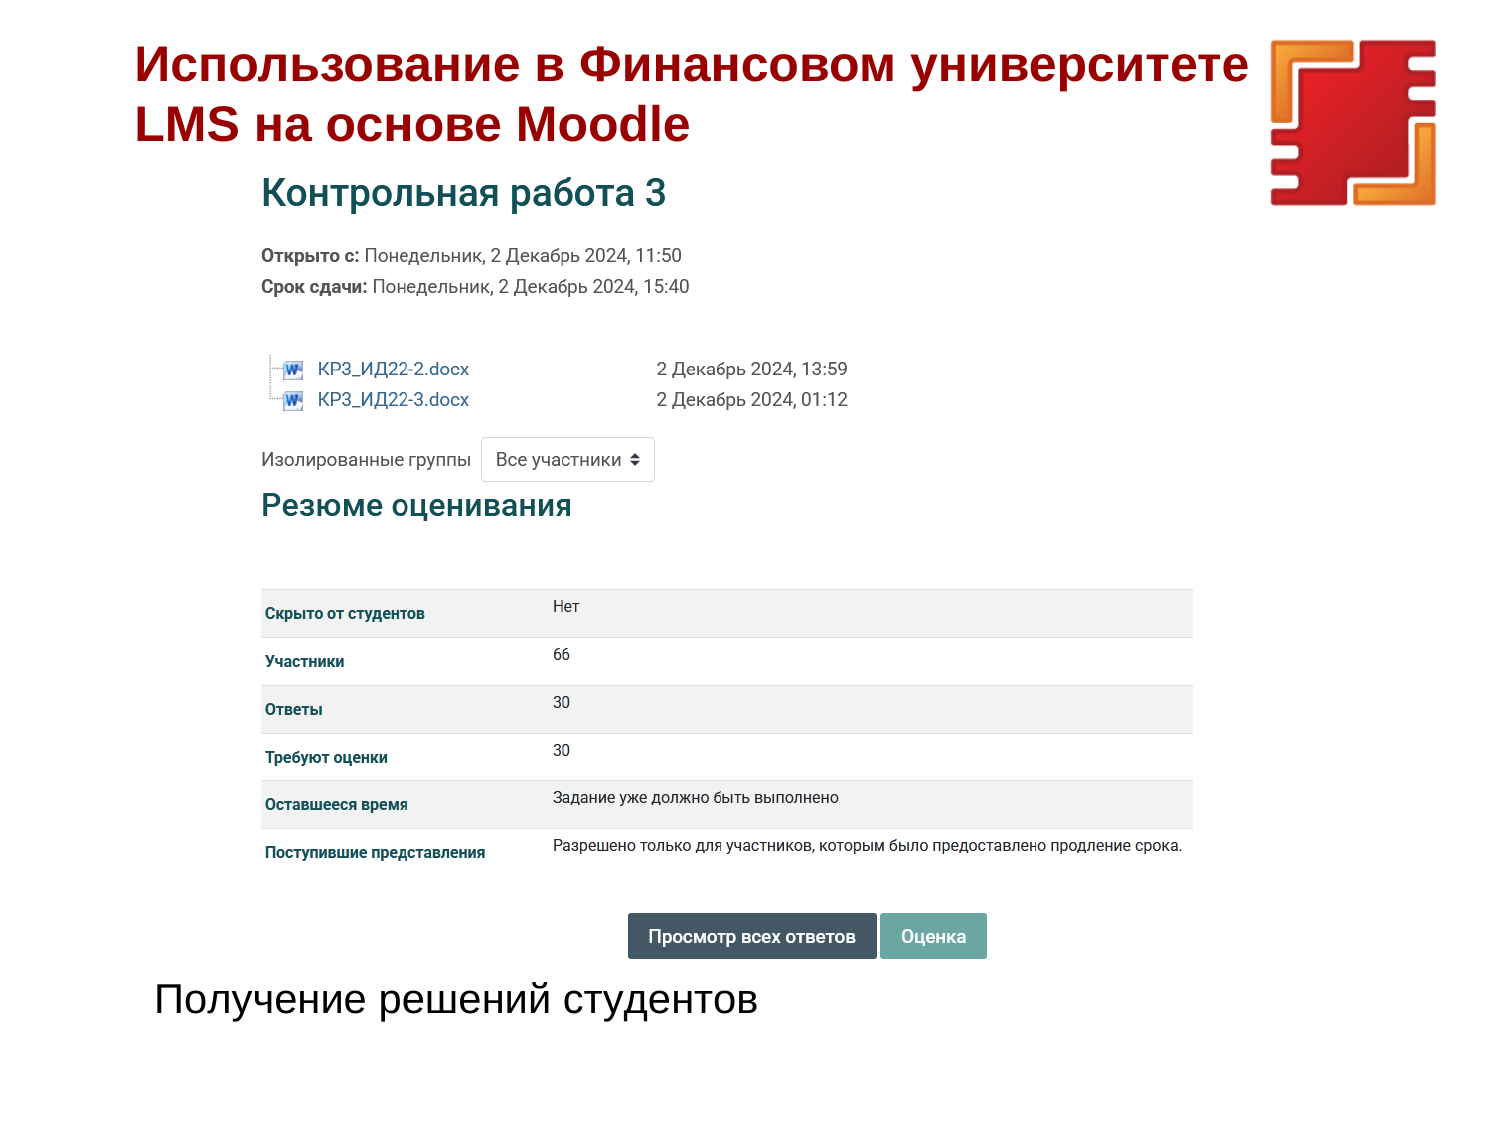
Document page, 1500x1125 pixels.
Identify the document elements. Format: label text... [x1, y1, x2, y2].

text_box Использование в Финансовом университете LMS на основе Moodle [119, 23, 1266, 221]
text_box Получение решений студентов [106, 964, 1406, 1040]
picture [248, 172, 1193, 965]
picture [1266, 35, 1441, 211]
